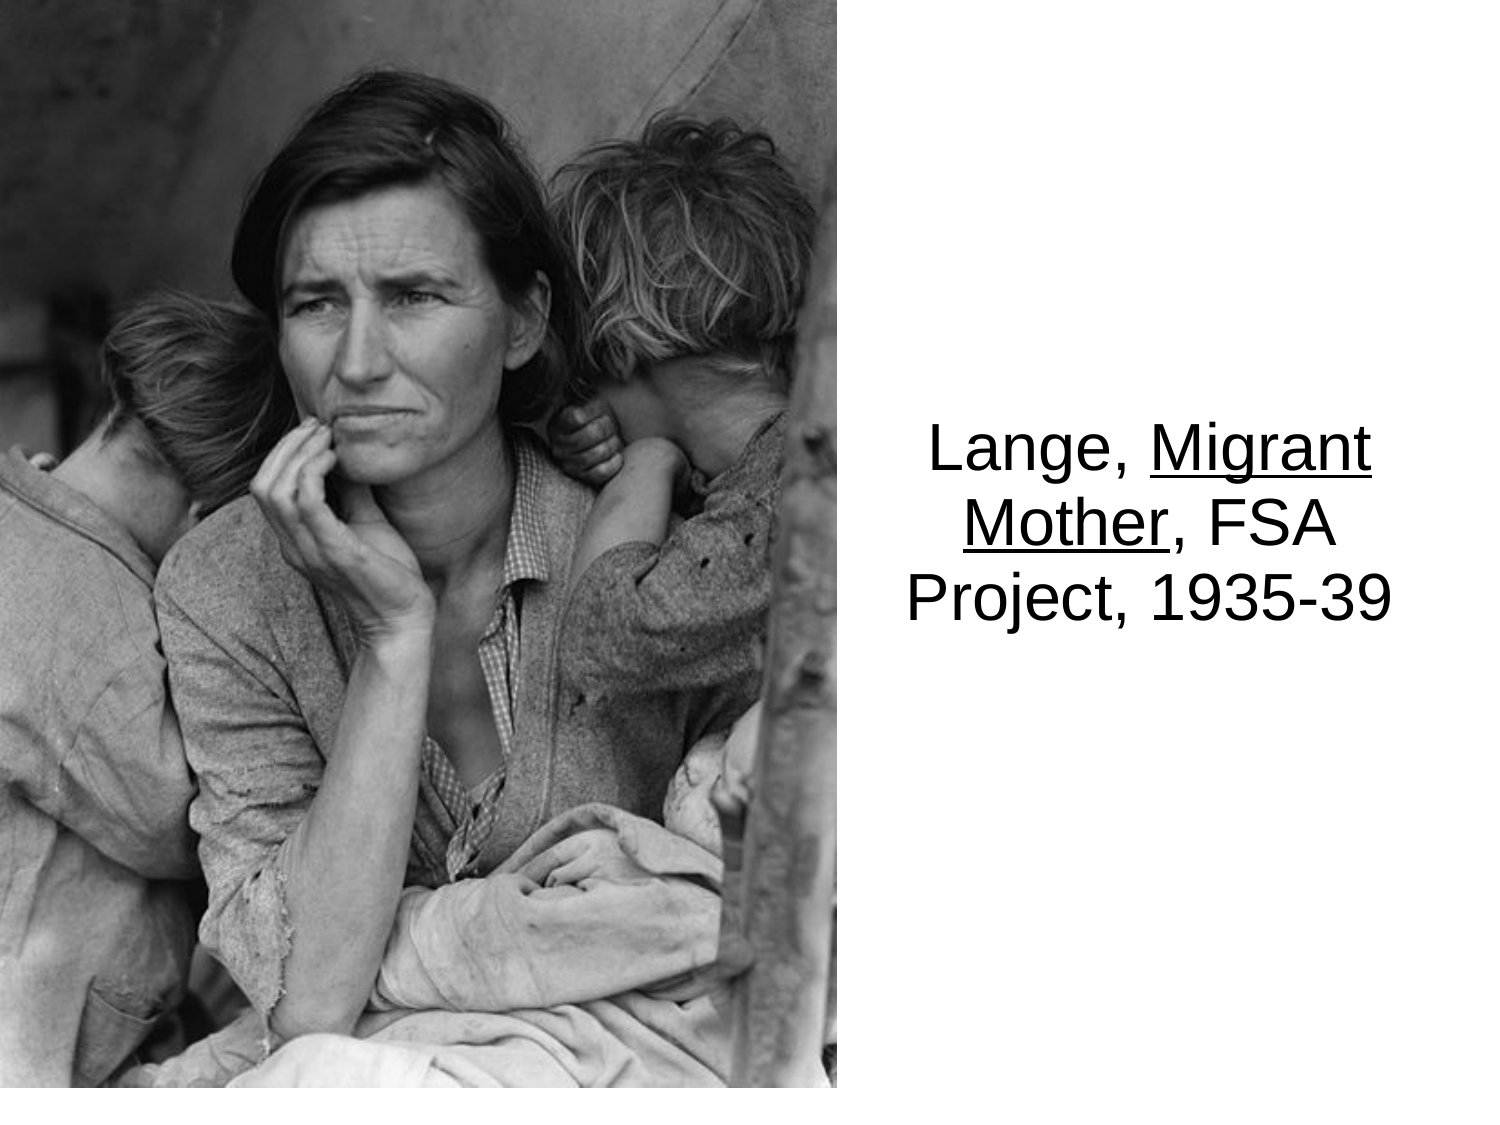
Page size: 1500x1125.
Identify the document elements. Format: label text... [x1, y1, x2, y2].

picture [0, 0, 837, 1088]
title Lange, Migrant Mother, FSA Project, 1935-39 [874, 45, 1425, 1001]
